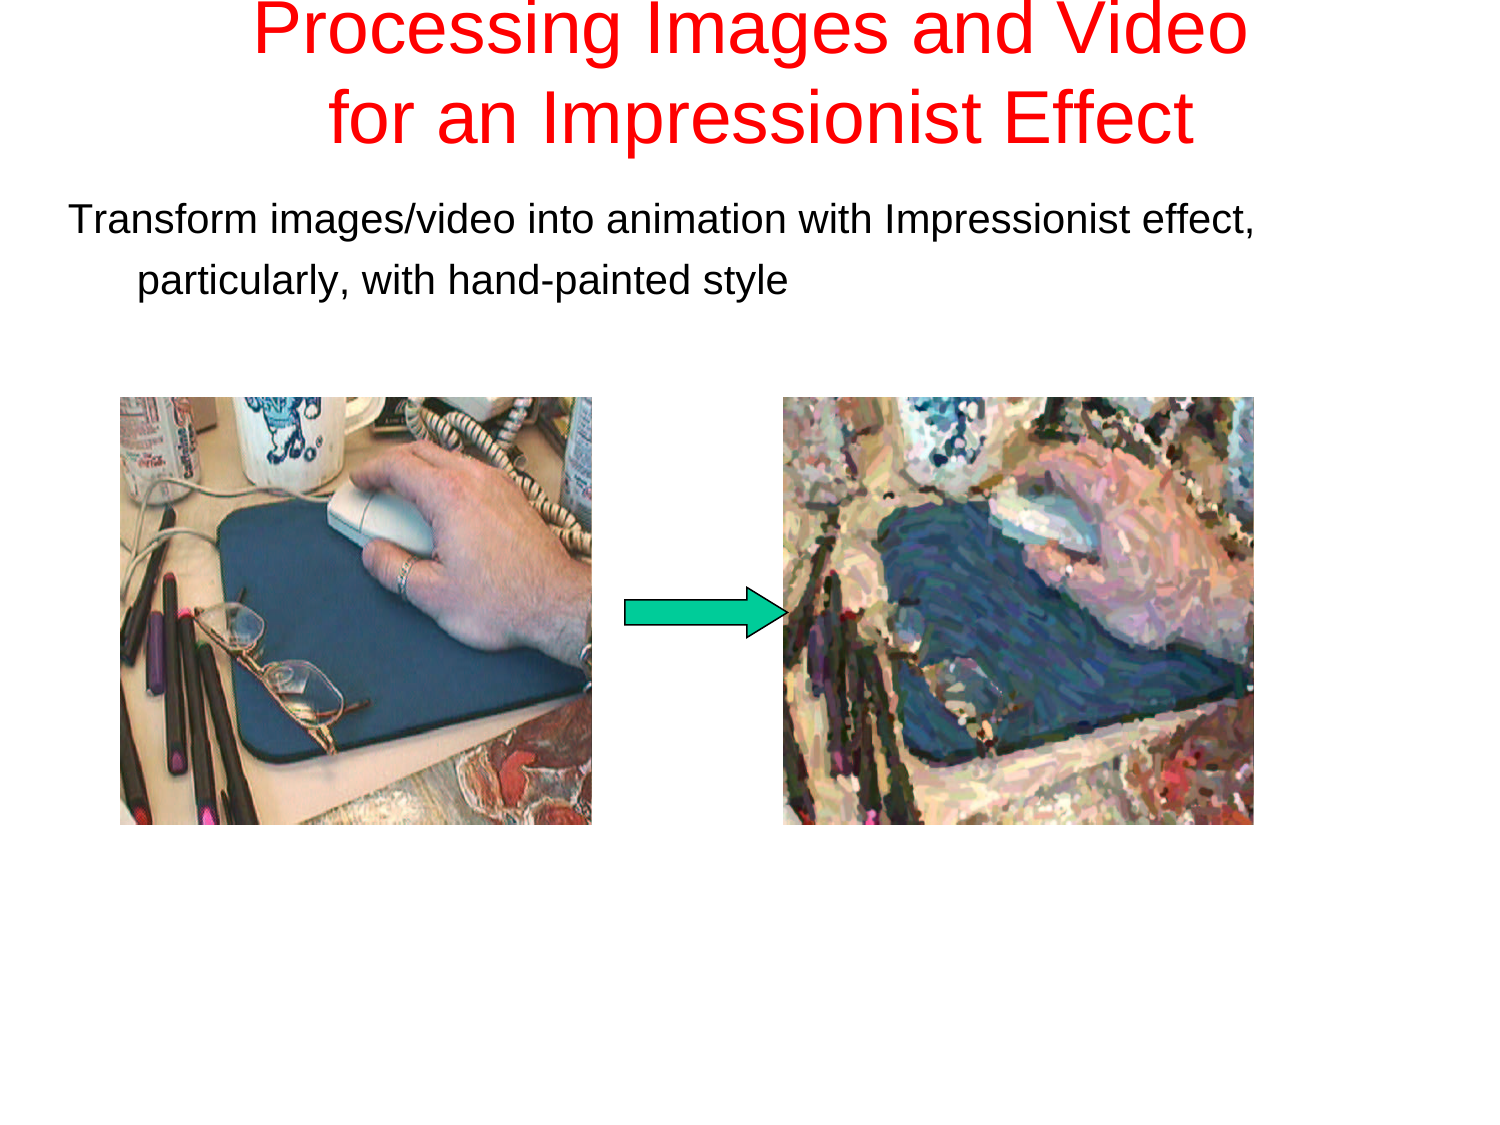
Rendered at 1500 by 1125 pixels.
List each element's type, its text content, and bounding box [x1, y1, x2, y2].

list Transform images/video into animation with Impressionist effect, particularly, with hand-painted style [53, 184, 1351, 1071]
picture [783, 397, 1254, 825]
picture [120, 397, 592, 825]
title Processing Images and Video for an Impressionist Effect [123, 0, 1399, 167]
